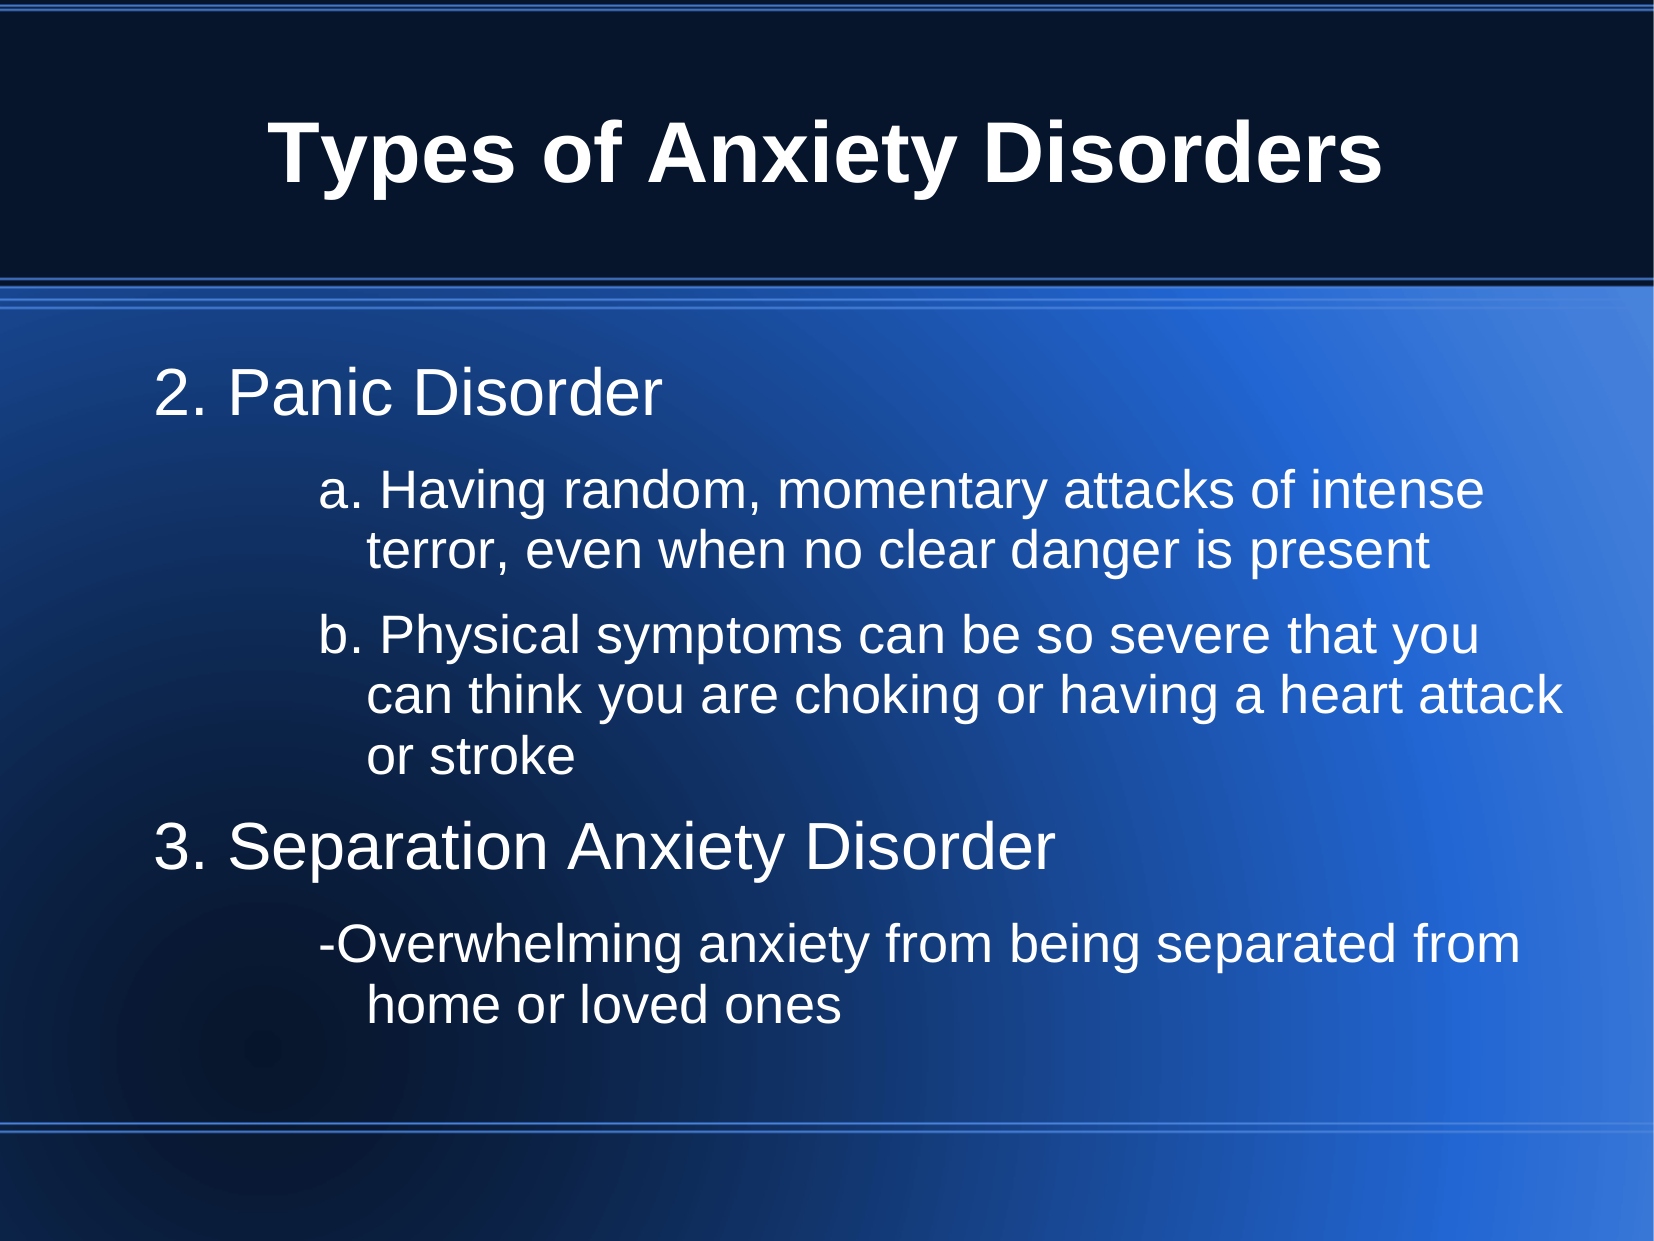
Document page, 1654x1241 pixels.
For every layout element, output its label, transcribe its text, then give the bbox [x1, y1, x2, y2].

picture [0, 0, 1654, 1241]
title Types of Anxiety Disorders [82, 49, 1571, 257]
list 2. Panic Disorder a. Having random, momentary attacks of intense terror, even when no clear danger is present b. Physical symptoms can be so severe that you can think you are choking or having a heart attack or stroke 3. Separation Anxiety Disorder -Overwhelming anxiety from being separated from home or loved ones [82, 355, 1571, 1241]
